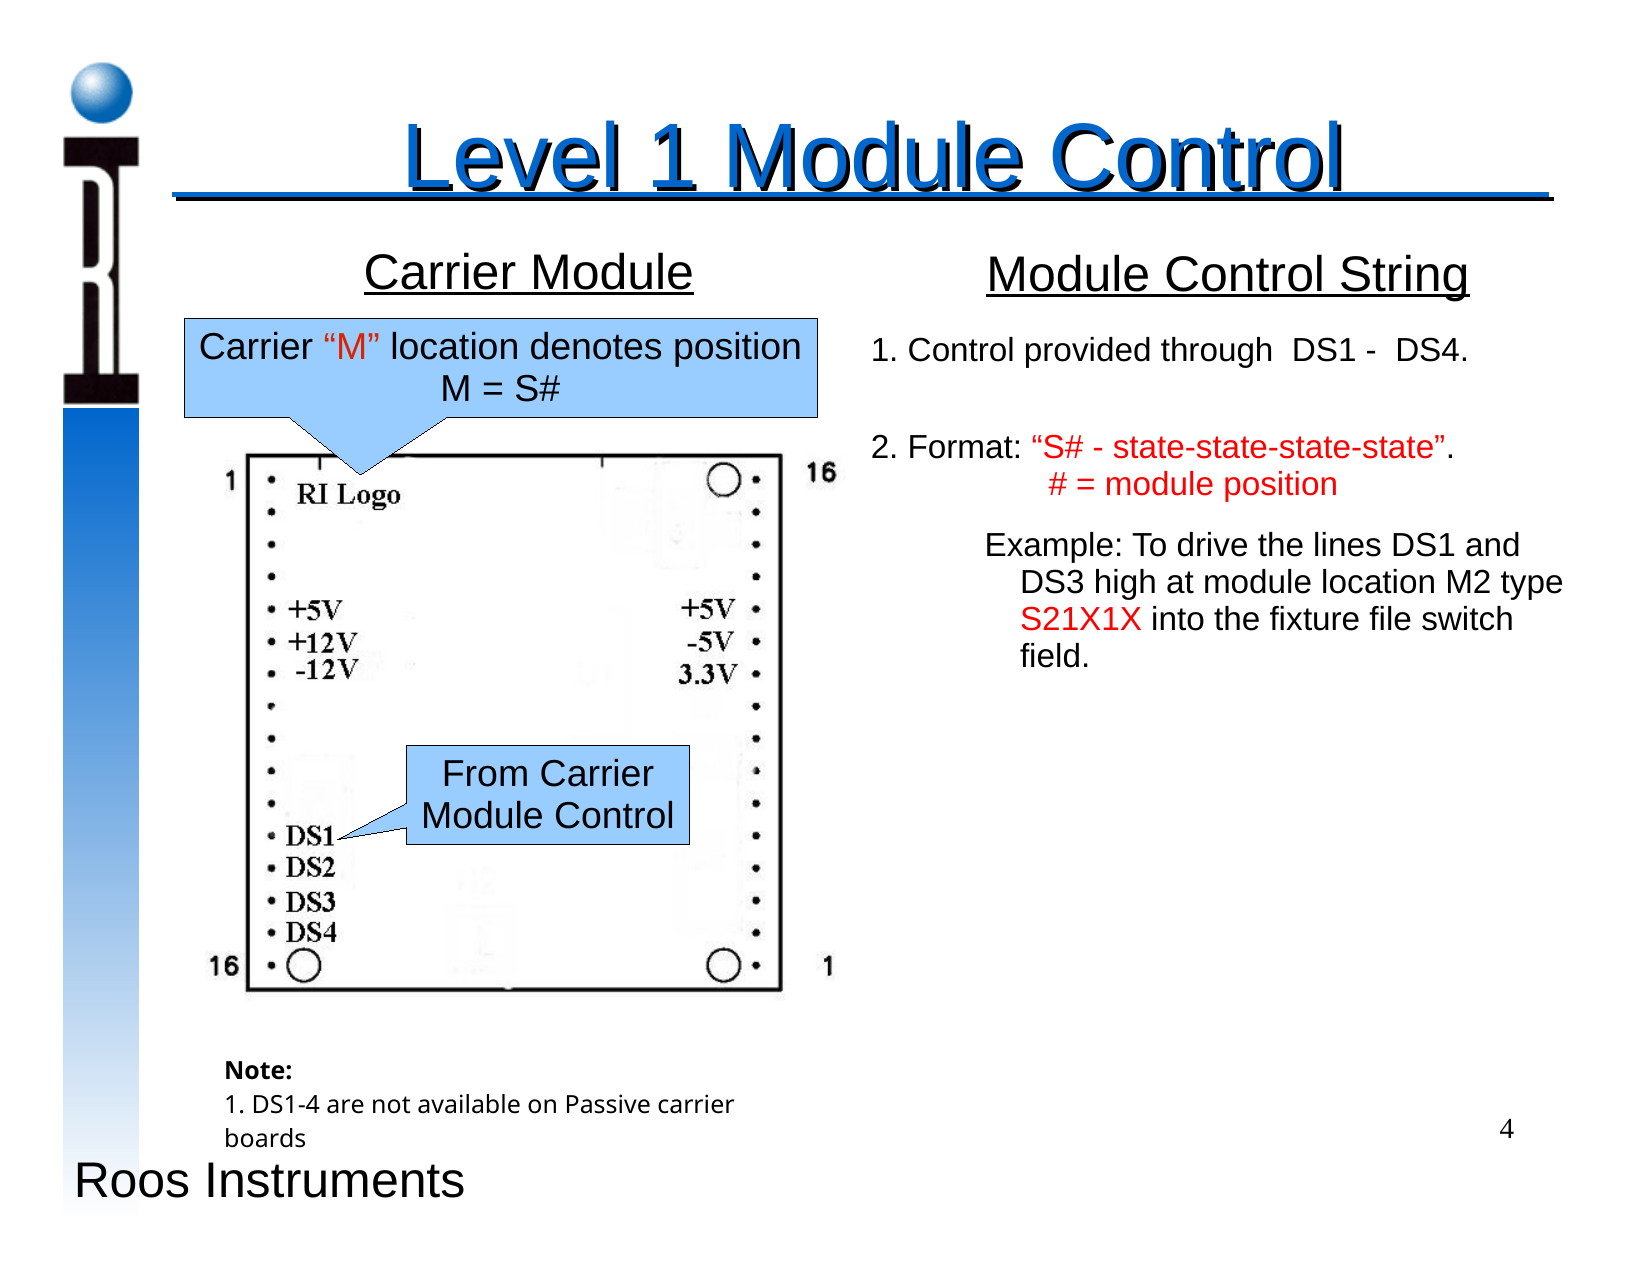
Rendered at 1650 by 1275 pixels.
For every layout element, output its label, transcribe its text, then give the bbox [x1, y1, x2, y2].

picture [59, 58, 144, 411]
list Module Control String 1. Control provided through DS1 - DS4. 2. Format: “S# - state-state-state-state”. # = module position Example: To drive the lines DS1 and DS3 high at module location M2 type S21X1X into the fixture file switch field. [870, 245, 1591, 784]
text_box [854, 474, 1571, 819]
text_box Carrier “M” location denotes position M = S# [184, 318, 818, 475]
text_box Note: 1. DS1-4 are not available on Passive carrier boards [209, 1077, 820, 1118]
title Level 1 Module Control [171, 59, 1551, 253]
list Carrier Module [142, 229, 854, 1077]
